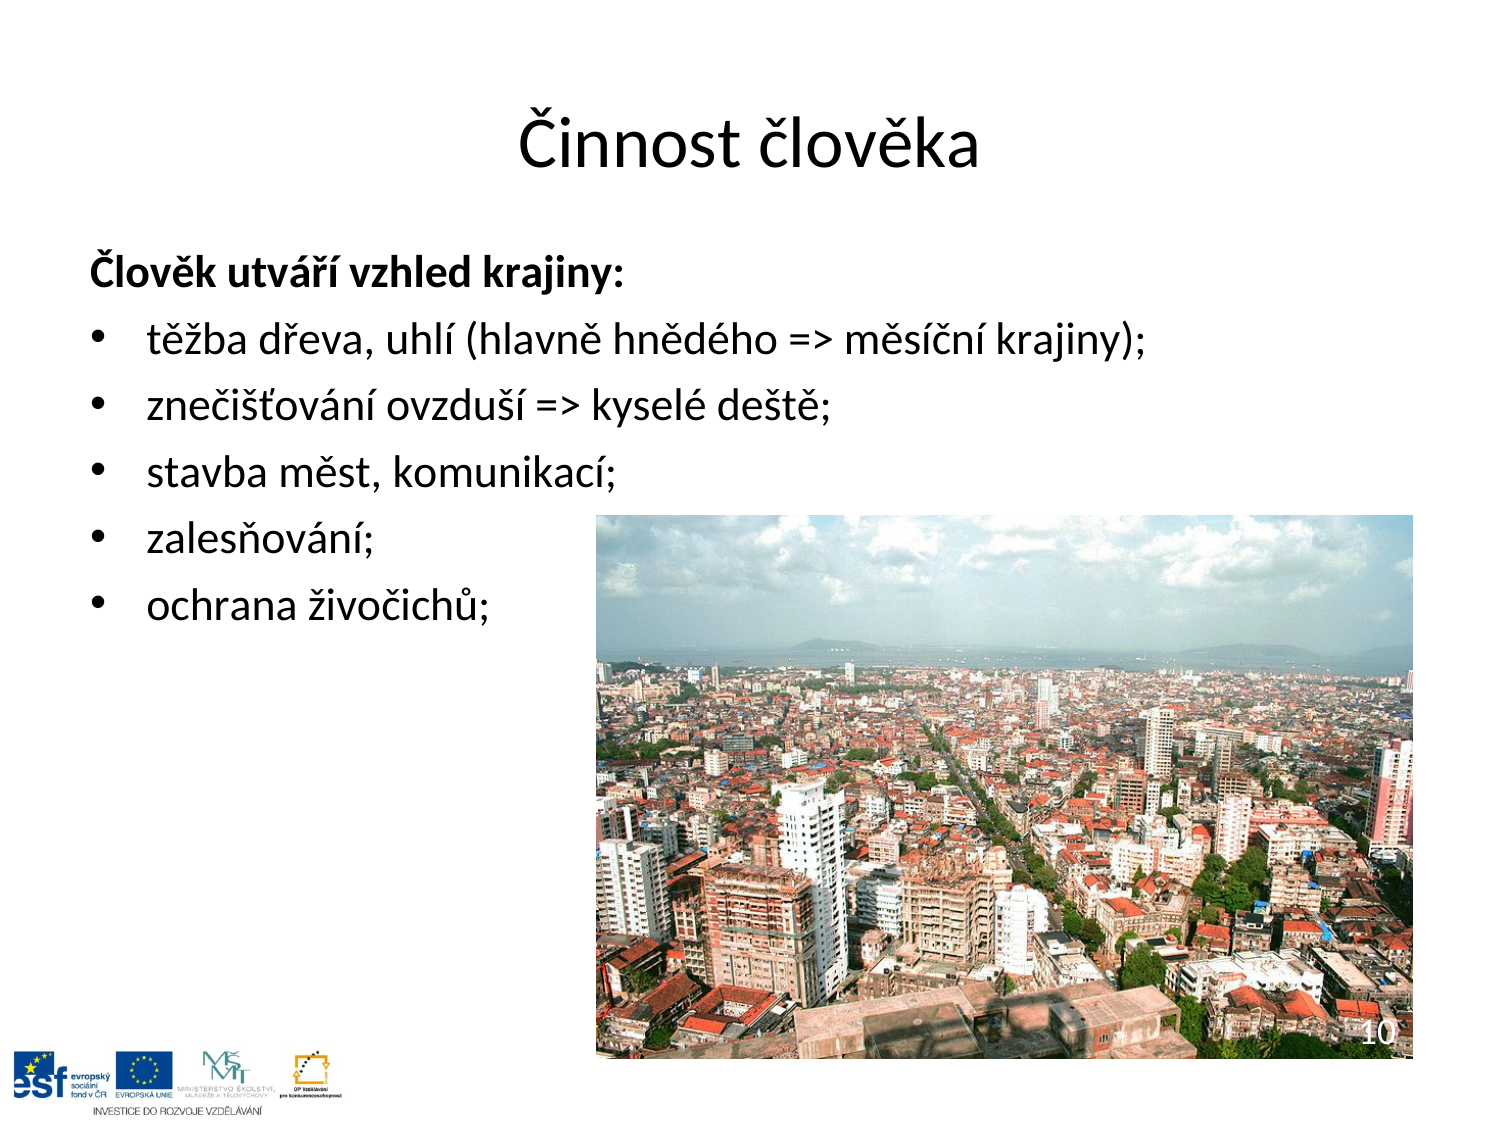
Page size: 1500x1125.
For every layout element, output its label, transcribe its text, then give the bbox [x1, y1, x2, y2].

text_box 10 [1343, 999, 1424, 1060]
list Člověk utváří vzhled krajiny: těžba dřeva, uhlí (hlavně hnědého => měsíční krajiny); znečišťování ovzduší => kyselé deště; stavba měst, komunikací; zalesňování; ochrana živočichů; [75, 234, 1426, 977]
picture [596, 515, 1413, 1059]
picture [0, 1035, 351, 1125]
title Činnost člověka [75, 45, 1426, 233]
